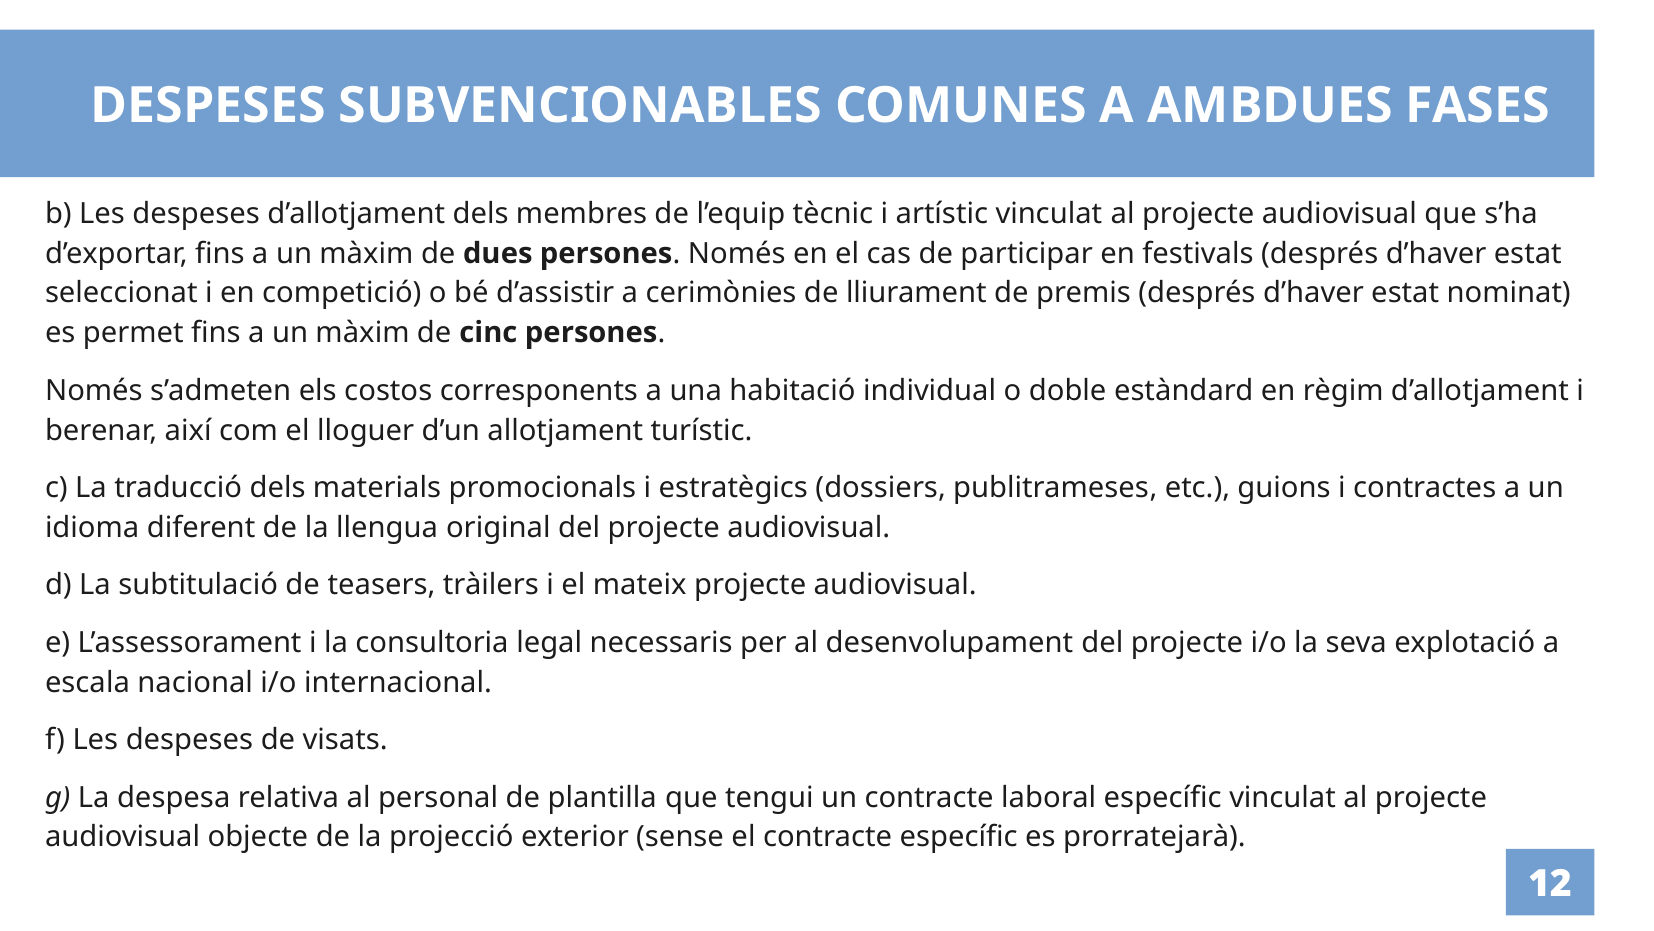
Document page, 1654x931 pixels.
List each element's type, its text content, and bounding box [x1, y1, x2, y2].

title DESPESES SUBVENCIONABLES COMUNES A AMBDUES FASES [59, 44, 1595, 163]
list b) Les despeses d’allotjament dels membres de l’equip tècnic i artístic vinculat al projecte audiovisual que s’ha d’exportar, fins a un màxim de dues persones. Només en el cas de participar en festivals (després d’haver estat seleccionat i en competició) o bé d’assistir a cerimònies de lliurament de premis (després d’haver estat nominat) es permet fins a un màxim de cinc persones. Només s’admeten els costos corresponents a una habitació individual o doble estàndard en règim d’allotjament i berenar, així com el lloguer d’un allotjament turístic. c) La traducció dels materials promocionals i estratègics (dossiers, publitrameses, etc.), guions i contractes a un idioma diferent de la llengua original del projecte audiovisual. d) La subtitulació de teasers, tràilers i el mateix projecte audiovisual. e) L’assessorament i la consultoria legal necessaris per al desenvolupament del projecte i/o la seva explotació a escala nacional i/o internacional. f) Les despeses de visats. g) La despesa relativa al personal de plantilla que tengui un contracte laboral específic vinculat al projecte audiovisual objecte de la projecció exterior (sense el contracte específic es prorratejarà). [45, 192, 1591, 916]
